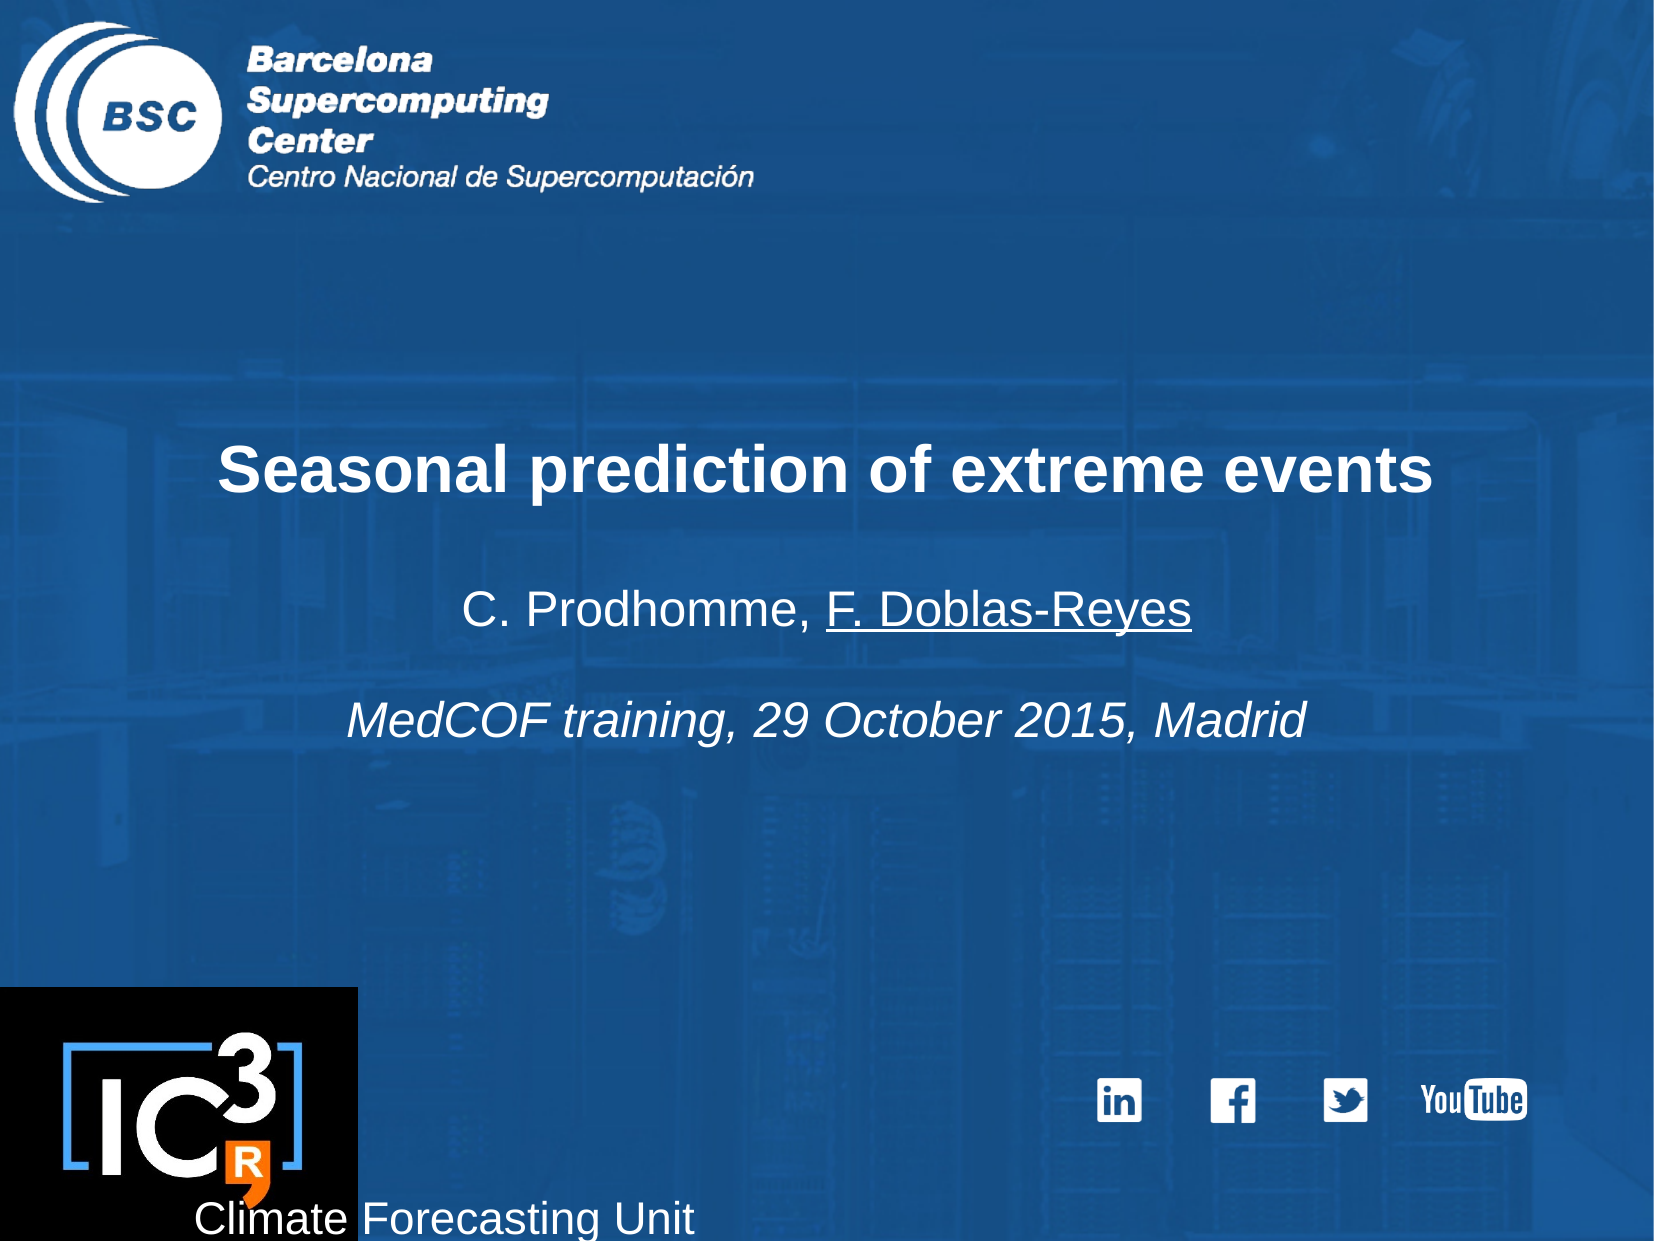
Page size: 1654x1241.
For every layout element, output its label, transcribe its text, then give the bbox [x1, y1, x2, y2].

title Seasonal prediction of extreme events C. Prodhomme, F. Doblas-Reyes MedCOF training, 29 October 2015, Madrid [82, 430, 1571, 750]
picture [581, 1212, 593, 1231]
picture [0, 0, 1654, 1241]
